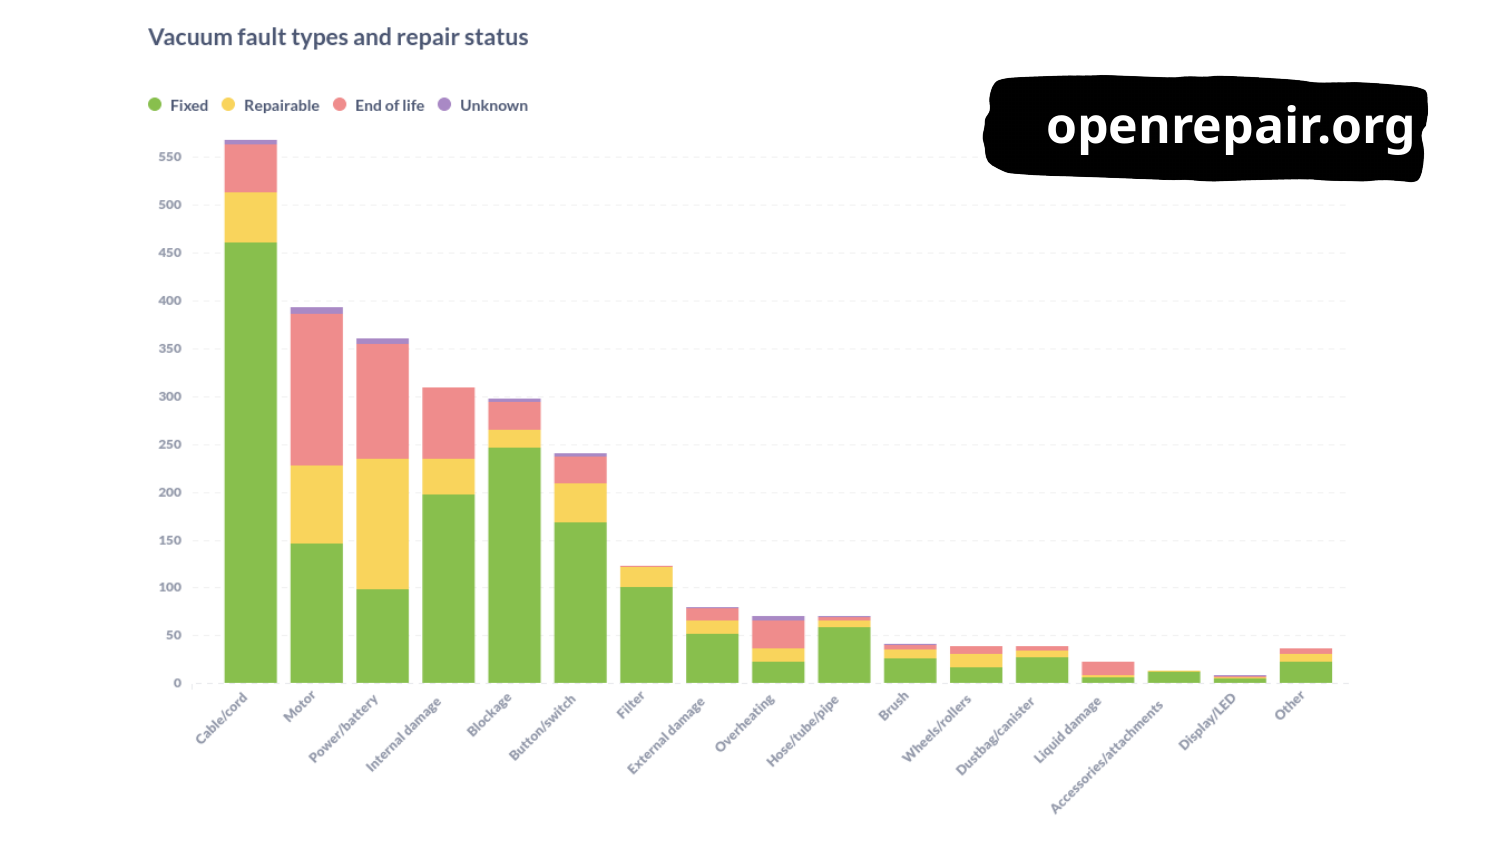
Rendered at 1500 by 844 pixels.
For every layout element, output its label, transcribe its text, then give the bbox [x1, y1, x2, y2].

picture [137, 24, 1439, 819]
text_box openrepair.org [1031, 78, 1500, 169]
